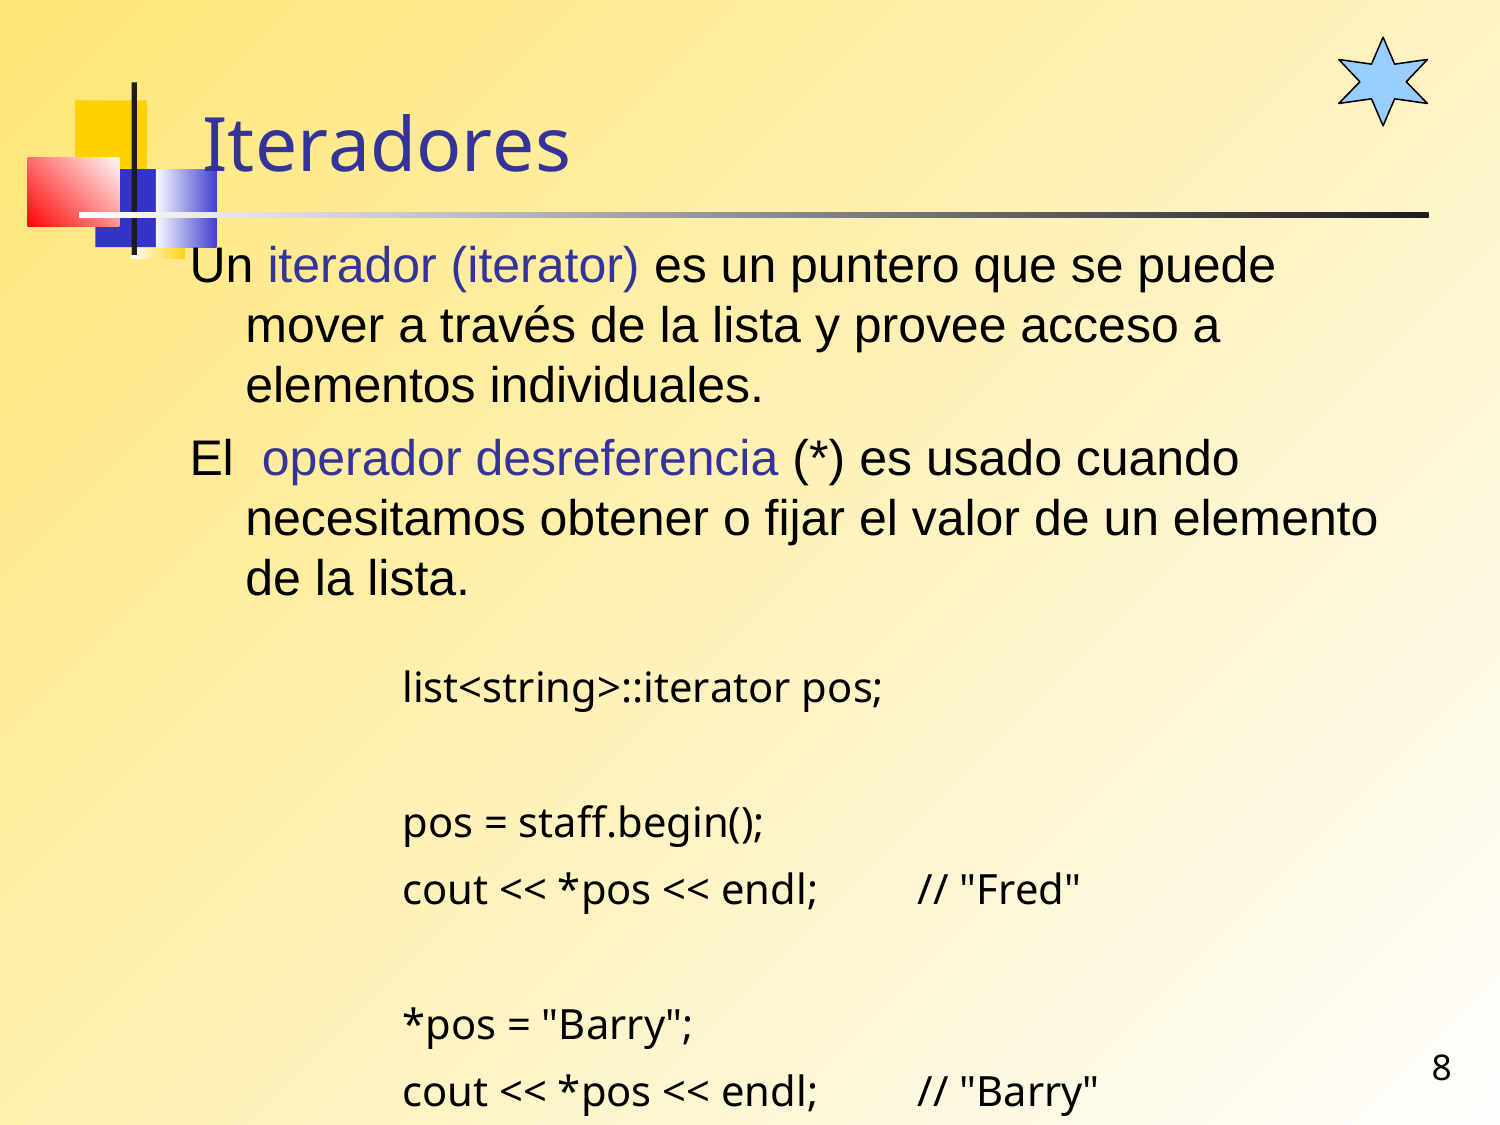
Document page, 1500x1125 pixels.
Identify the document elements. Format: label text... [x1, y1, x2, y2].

title Iteradores [187, 37, 1466, 201]
text_box [1338, 37, 1428, 126]
list list<string>::iterator pos; pos = staff.begin(); cout << *pos << endl; // "Fred" *pos = "Barry"; cout << *pos << endl; // "Barry" [387, 649, 1438, 1125]
text_box Un iterador (iterator) es un puntero que se puede mover a través de la lista y provee acceso a elementos individuales. El operador desreferencia (*) es usado cuando necesitamos obtener o fijar el valor de un elemento de la lista. [174, 224, 1413, 613]
